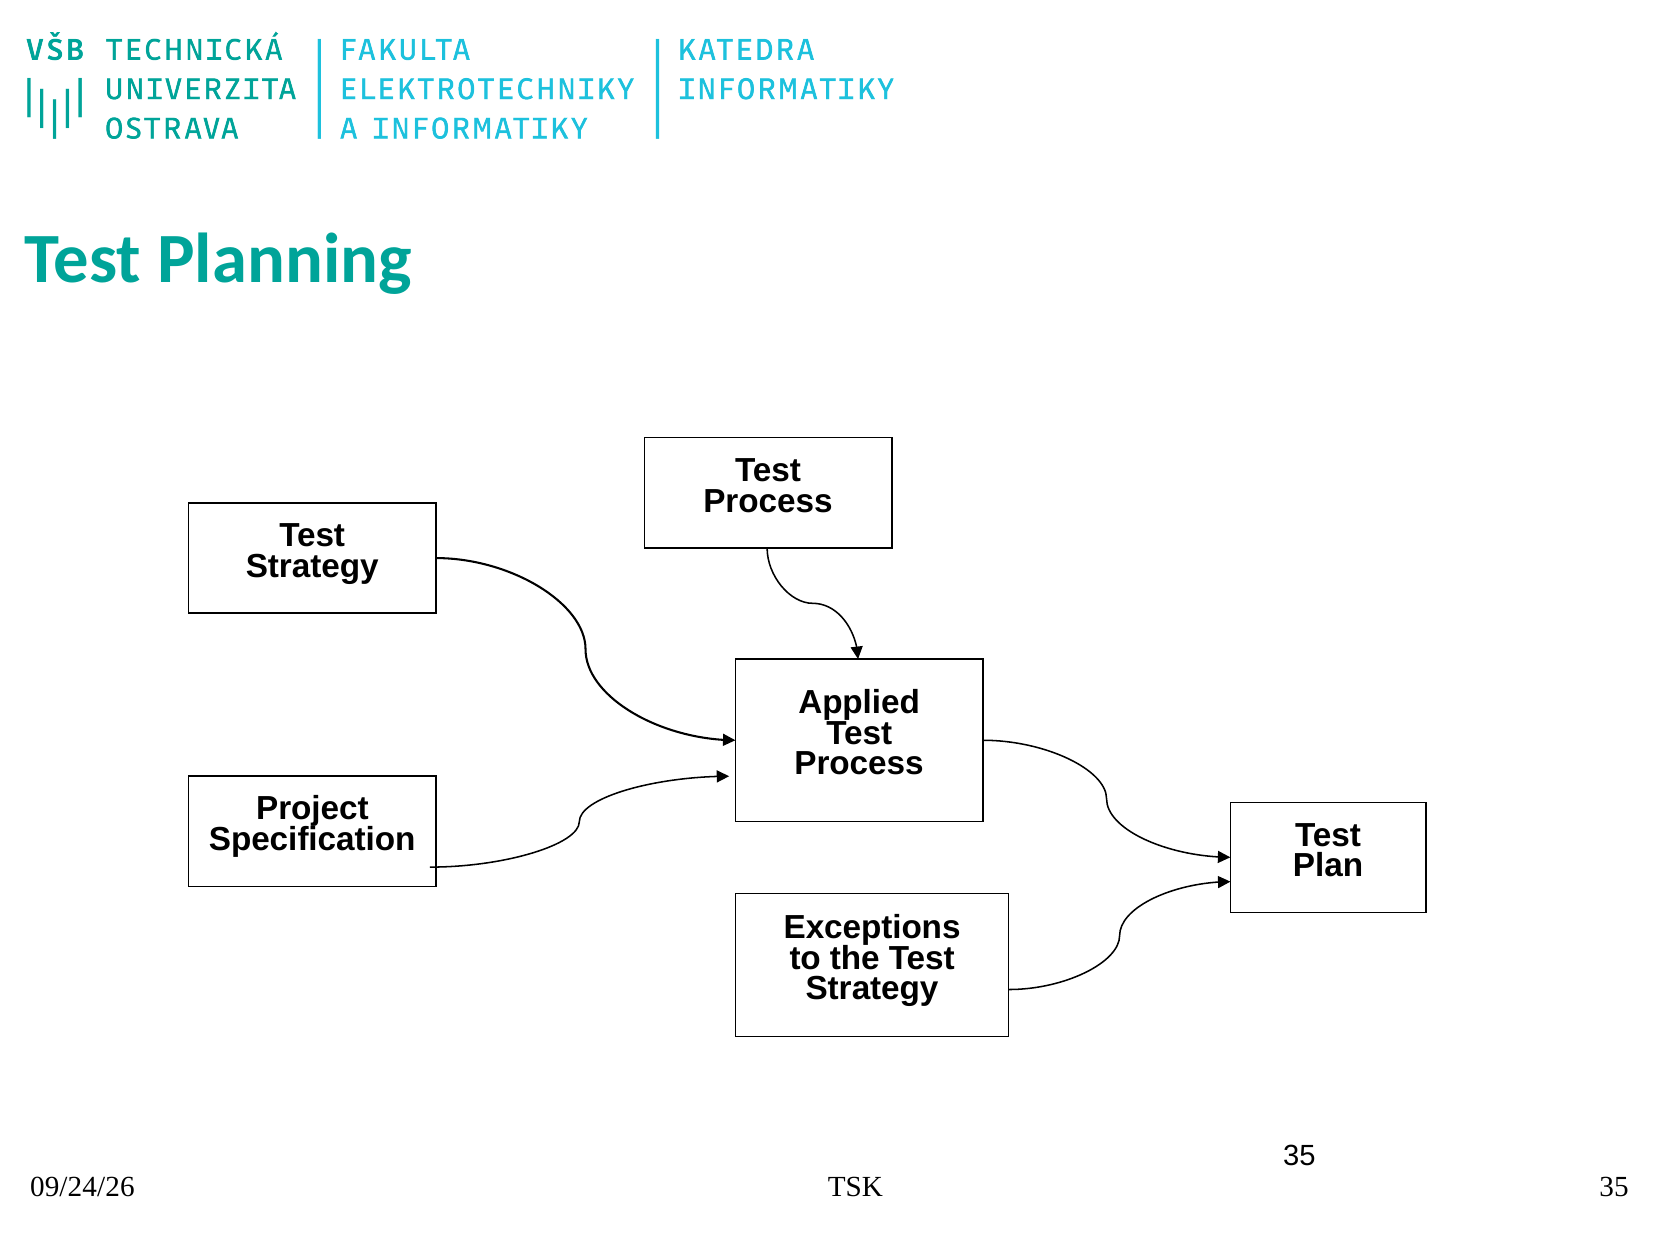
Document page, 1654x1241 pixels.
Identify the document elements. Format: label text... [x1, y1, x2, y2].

text_box Applied Test Process [735, 659, 983, 822]
text_box Project Specification [189, 776, 436, 886]
picture [26, 31, 894, 139]
text_box <number> [1184, 1129, 1331, 1216]
text_box Test Strategy [189, 503, 436, 613]
text_box Test Plan [1230, 802, 1426, 913]
text_box Exceptions to the Test Strategy [735, 894, 1009, 1037]
text_box Test Process [644, 438, 892, 548]
title Test Planning [24, 169, 1629, 300]
